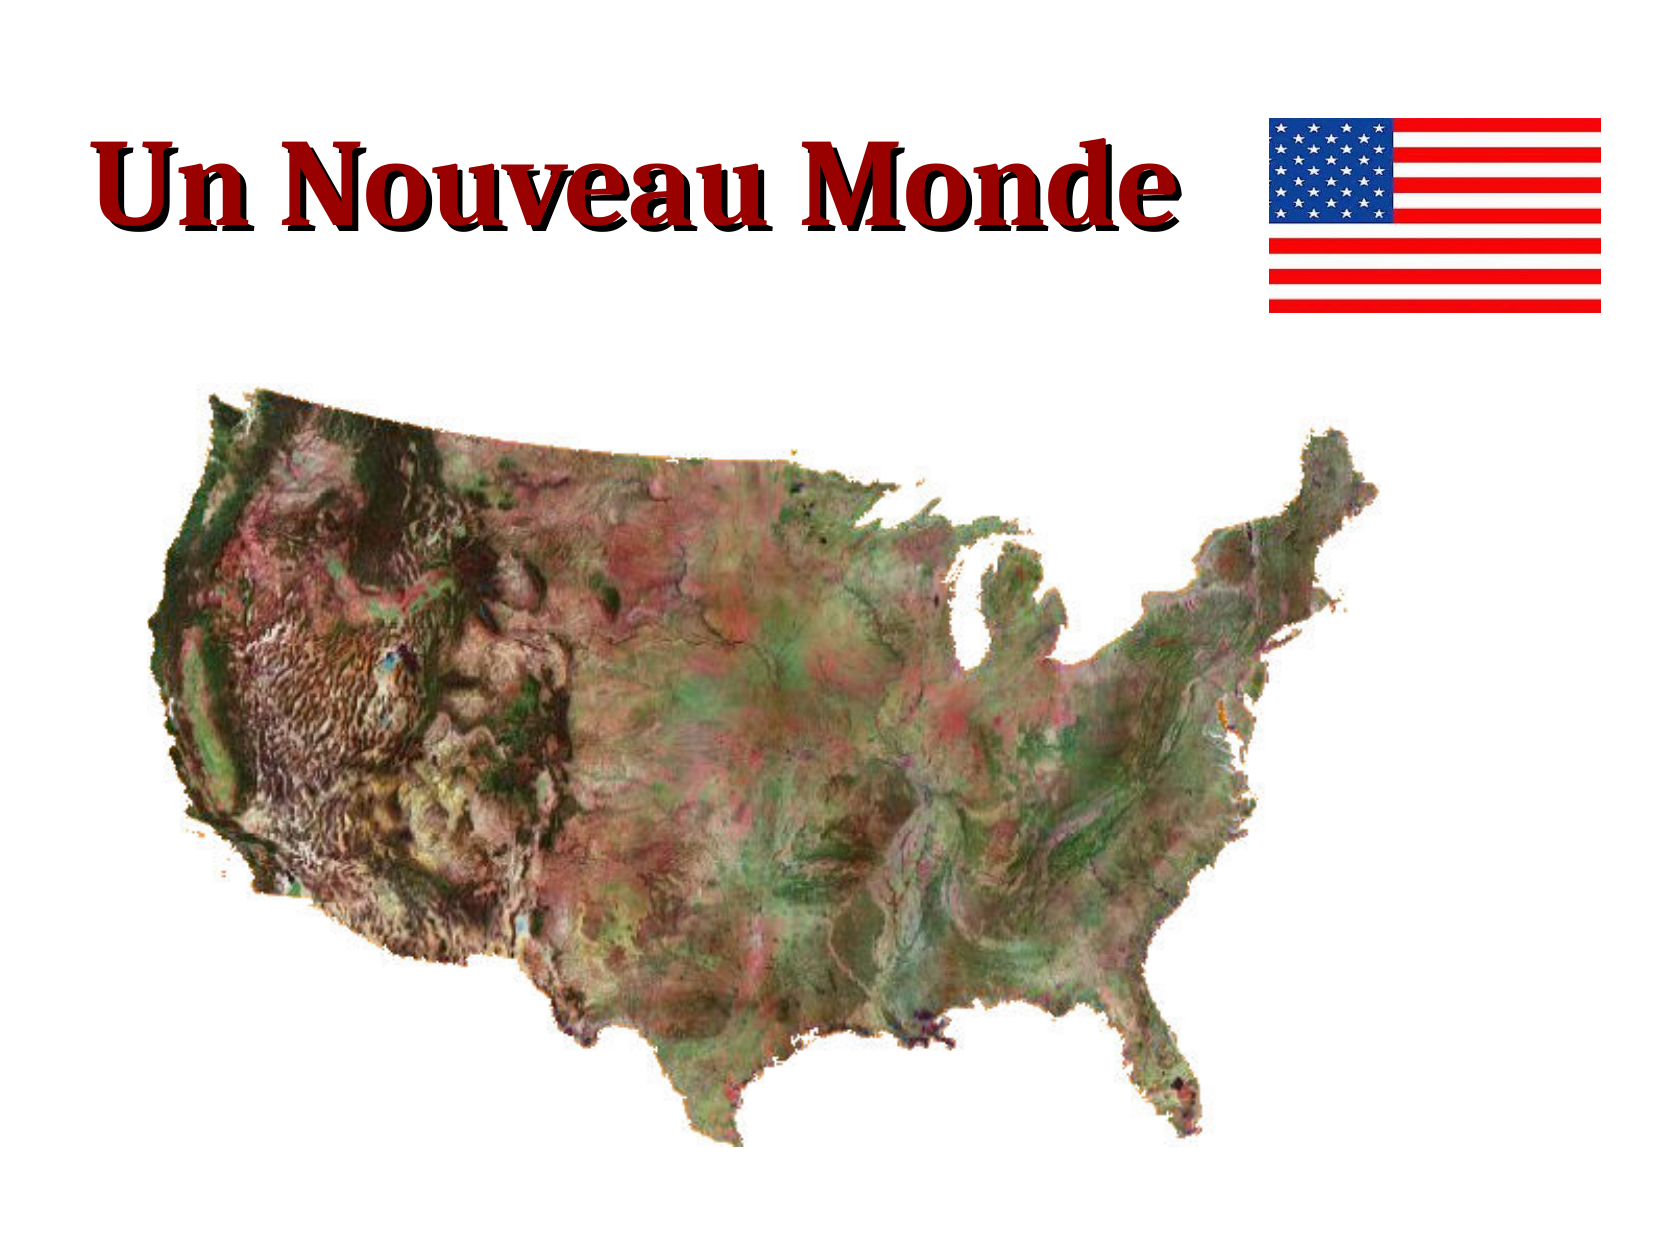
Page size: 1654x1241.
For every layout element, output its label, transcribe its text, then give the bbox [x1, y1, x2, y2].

picture [147, 383, 1384, 1147]
text_box Un Nouveau Monde [29, 105, 1241, 296]
picture [1269, 118, 1601, 313]
